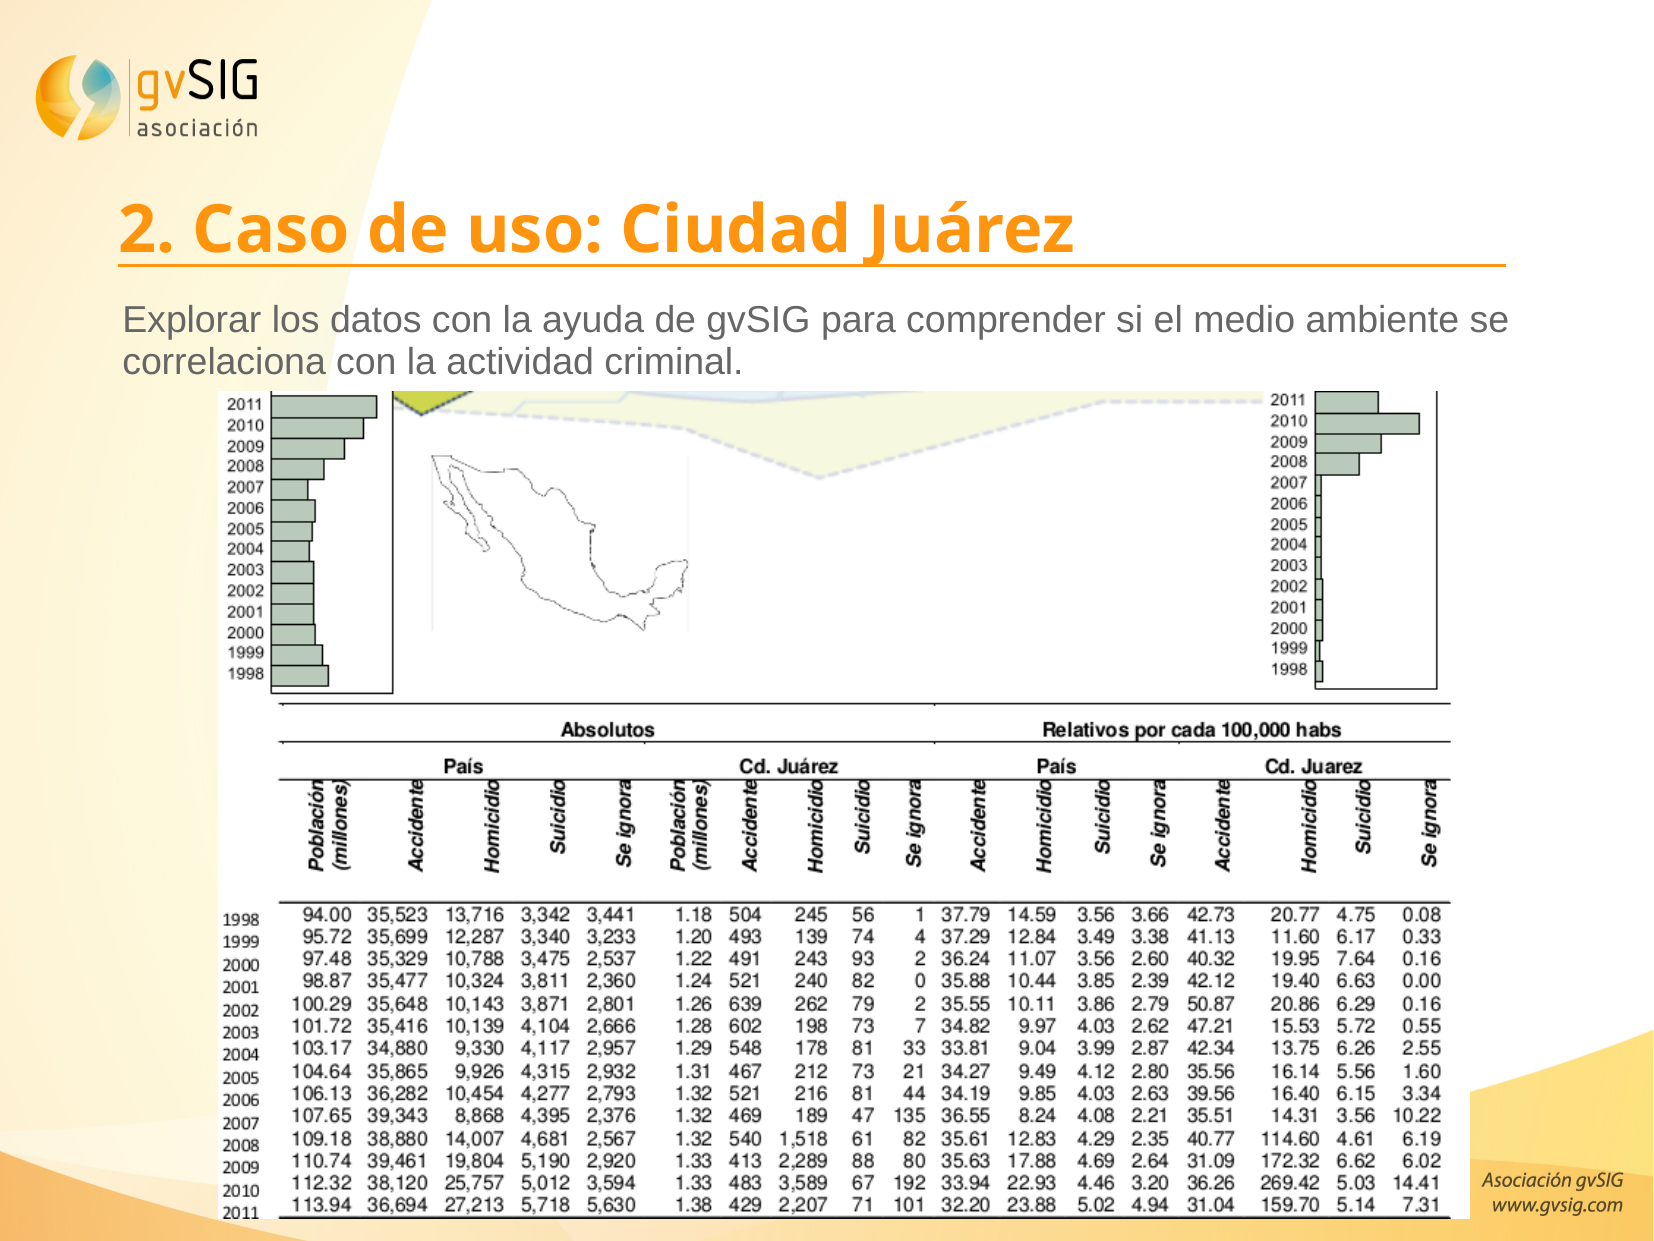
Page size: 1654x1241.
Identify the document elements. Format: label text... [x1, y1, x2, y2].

title 2. Caso de uso: Ciudad Juárez [118, 177, 1607, 276]
picture [0, 0, 1654, 1241]
text_box Explorar los datos con la ayuda de gvSIG para comprender si el medio ambiente se correlaciona con la actividad criminal. [107, 291, 1654, 433]
